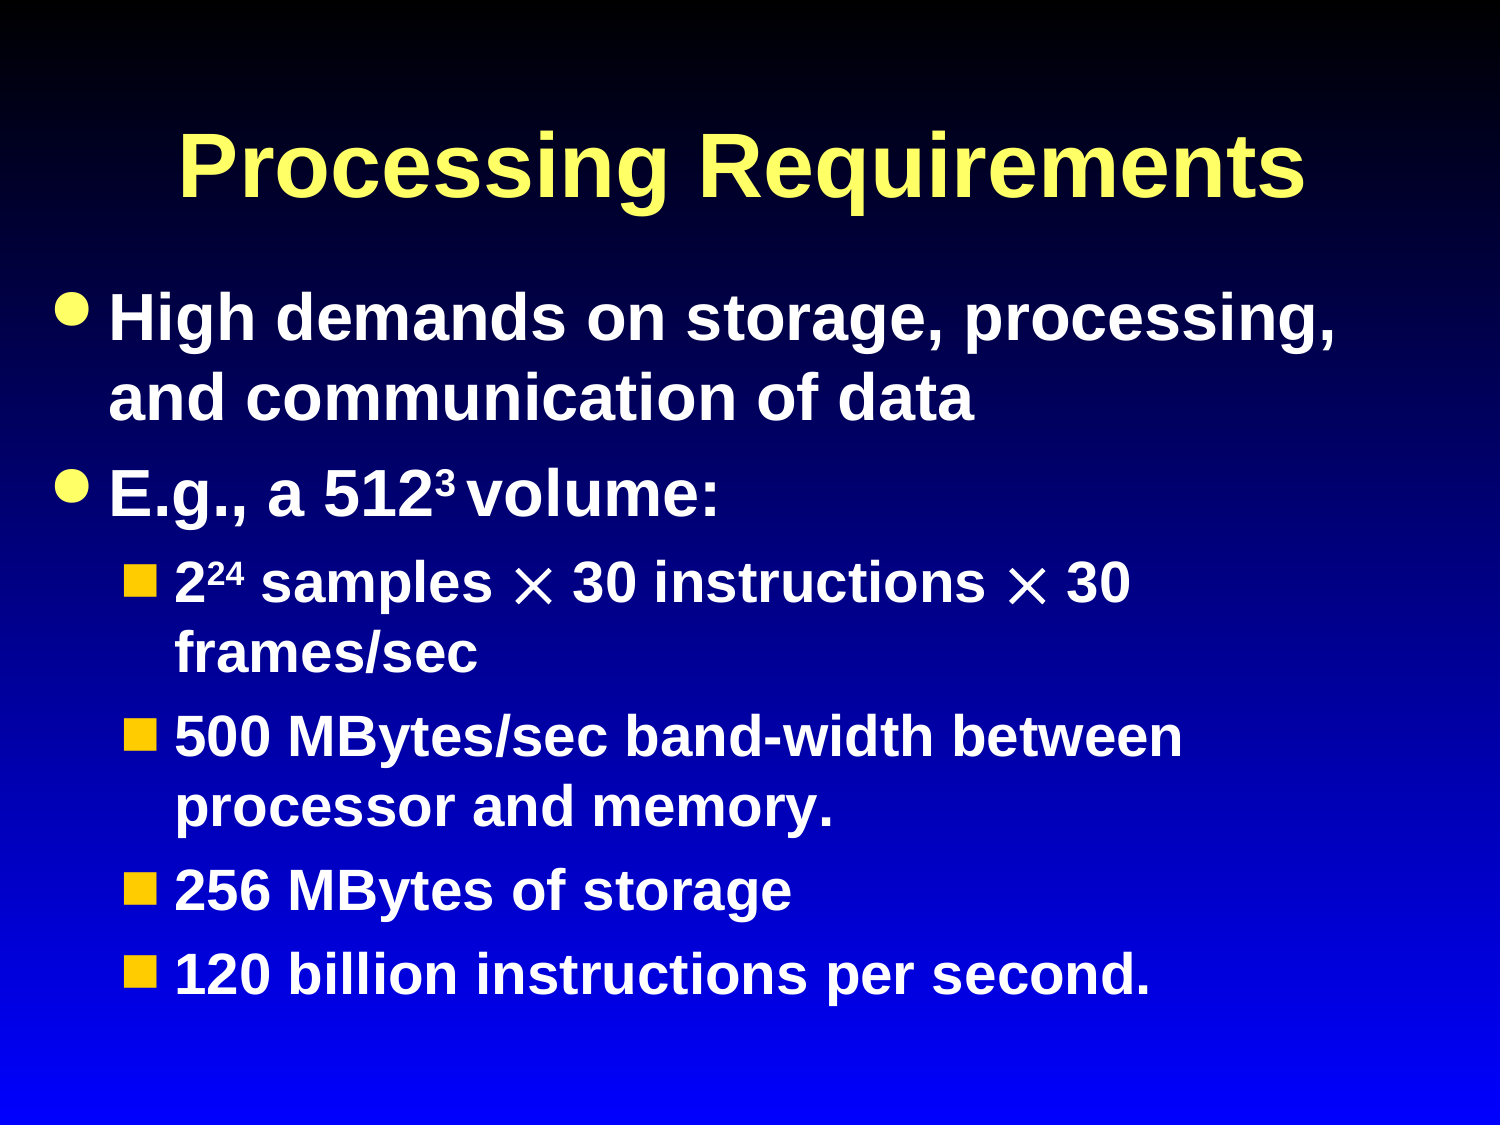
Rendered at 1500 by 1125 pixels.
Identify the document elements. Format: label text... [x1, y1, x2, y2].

list High demands on storage, processing, and communication of data E.g., a 5123 volume: 224 samples  30 instructions  30 frames/sec 500 MBytes/sec band-width between processor and memory. 256 MBytes of storage 120 billion instructions per second. [37, 266, 1463, 1125]
title Processing Requirements [99, 37, 1388, 225]
